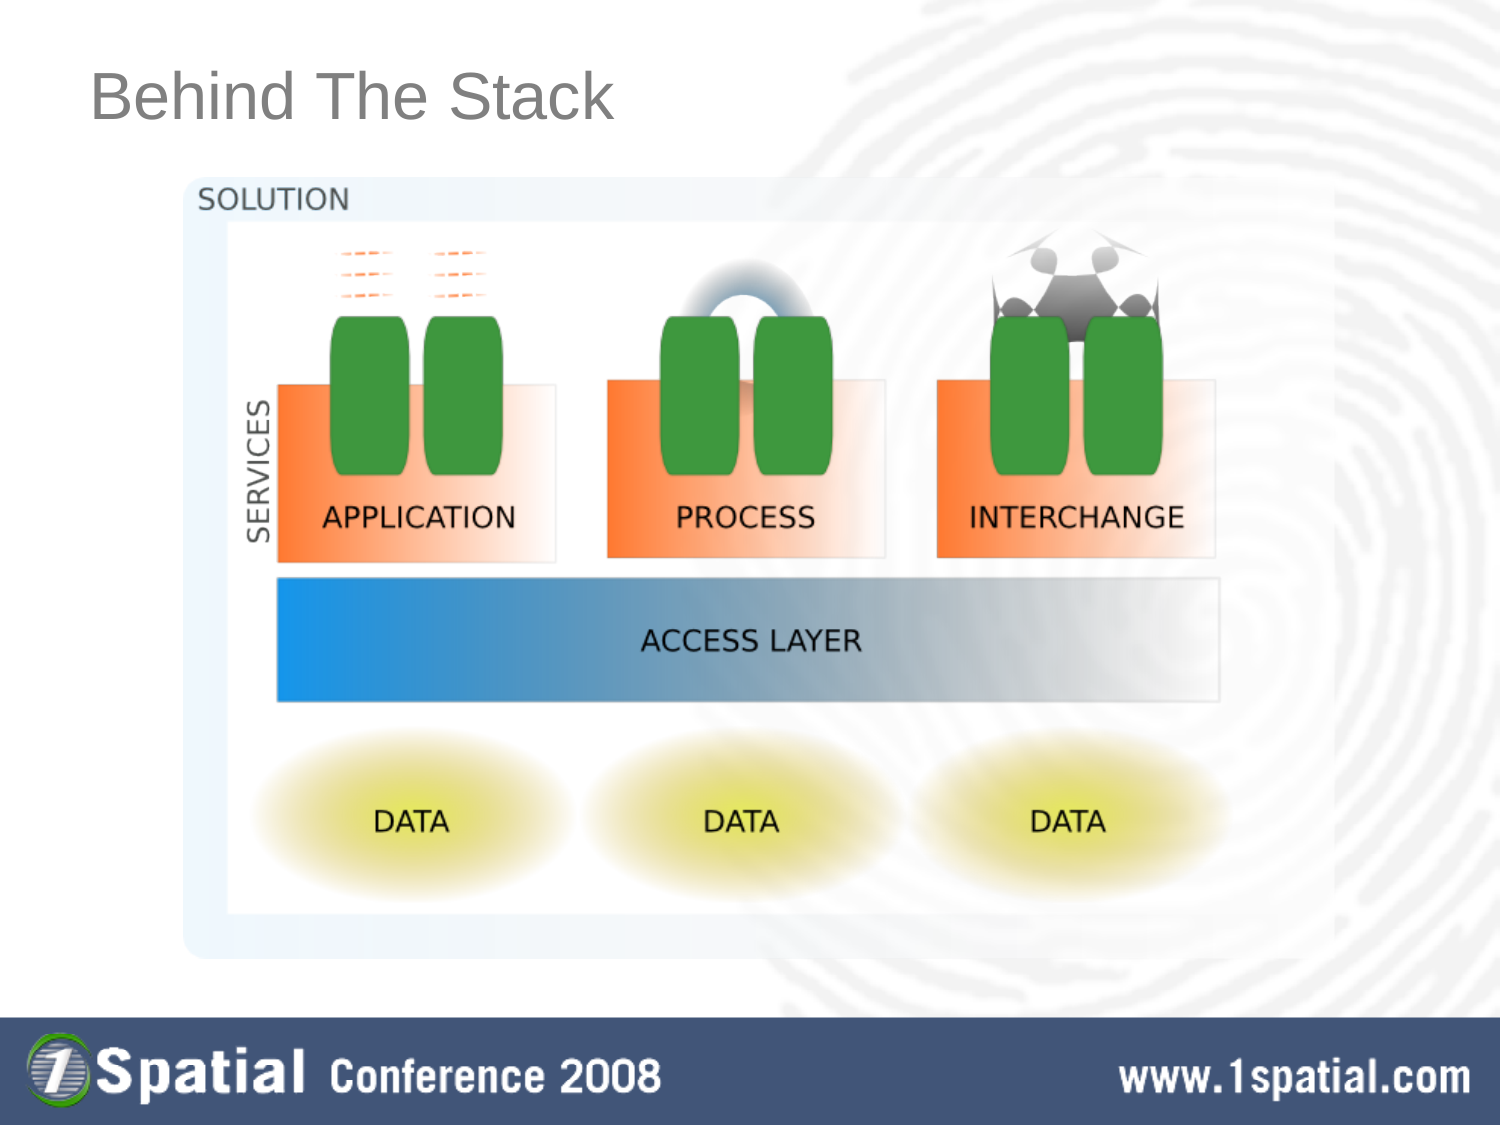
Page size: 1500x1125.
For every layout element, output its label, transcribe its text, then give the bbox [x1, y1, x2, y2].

picture [183, 177, 1335, 959]
title Behind The Stack [89, 42, 1149, 154]
